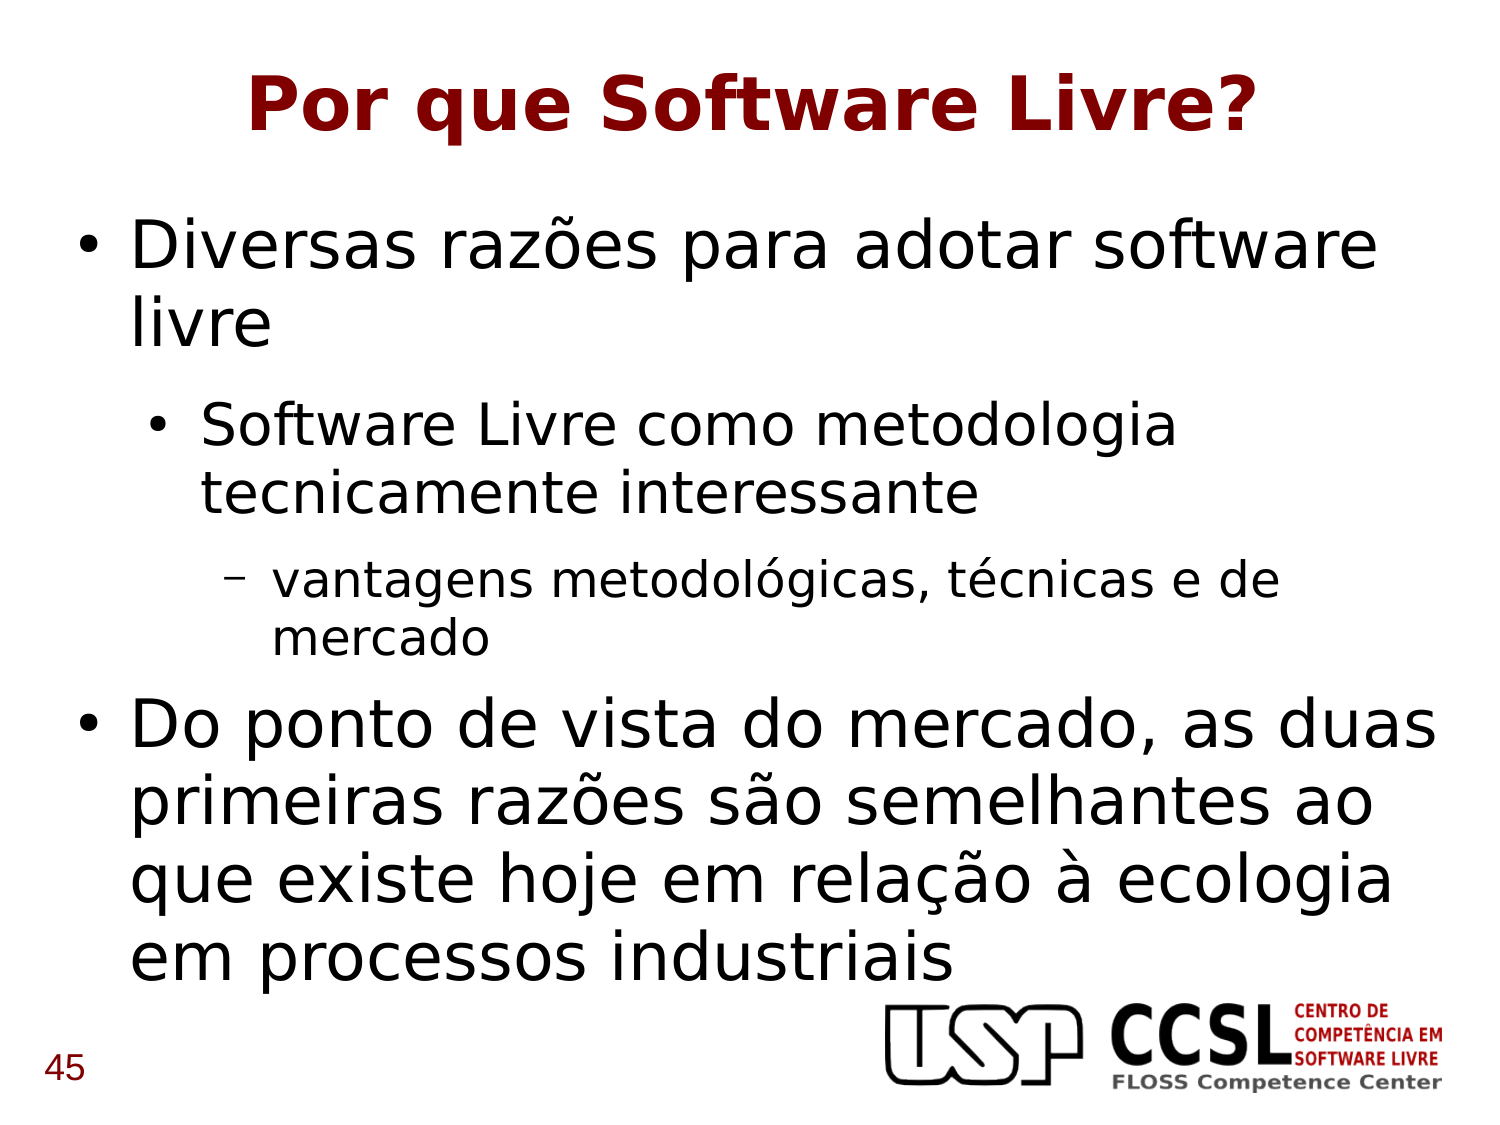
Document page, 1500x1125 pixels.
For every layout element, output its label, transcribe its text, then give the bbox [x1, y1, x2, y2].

list Diversas razões para adotar software livre Software Livre como metodologia tecnicamente interessante vantagens metodológicas, técnicas e de mercado Do ponto de vista do mercado, as duas primeiras razões são semelhantes ao que existe hoje em relação à ecologia em processos industriais [59, 206, 1447, 997]
title Por que Software Livre? [59, 29, 1447, 180]
picture [885, 1003, 1442, 1093]
